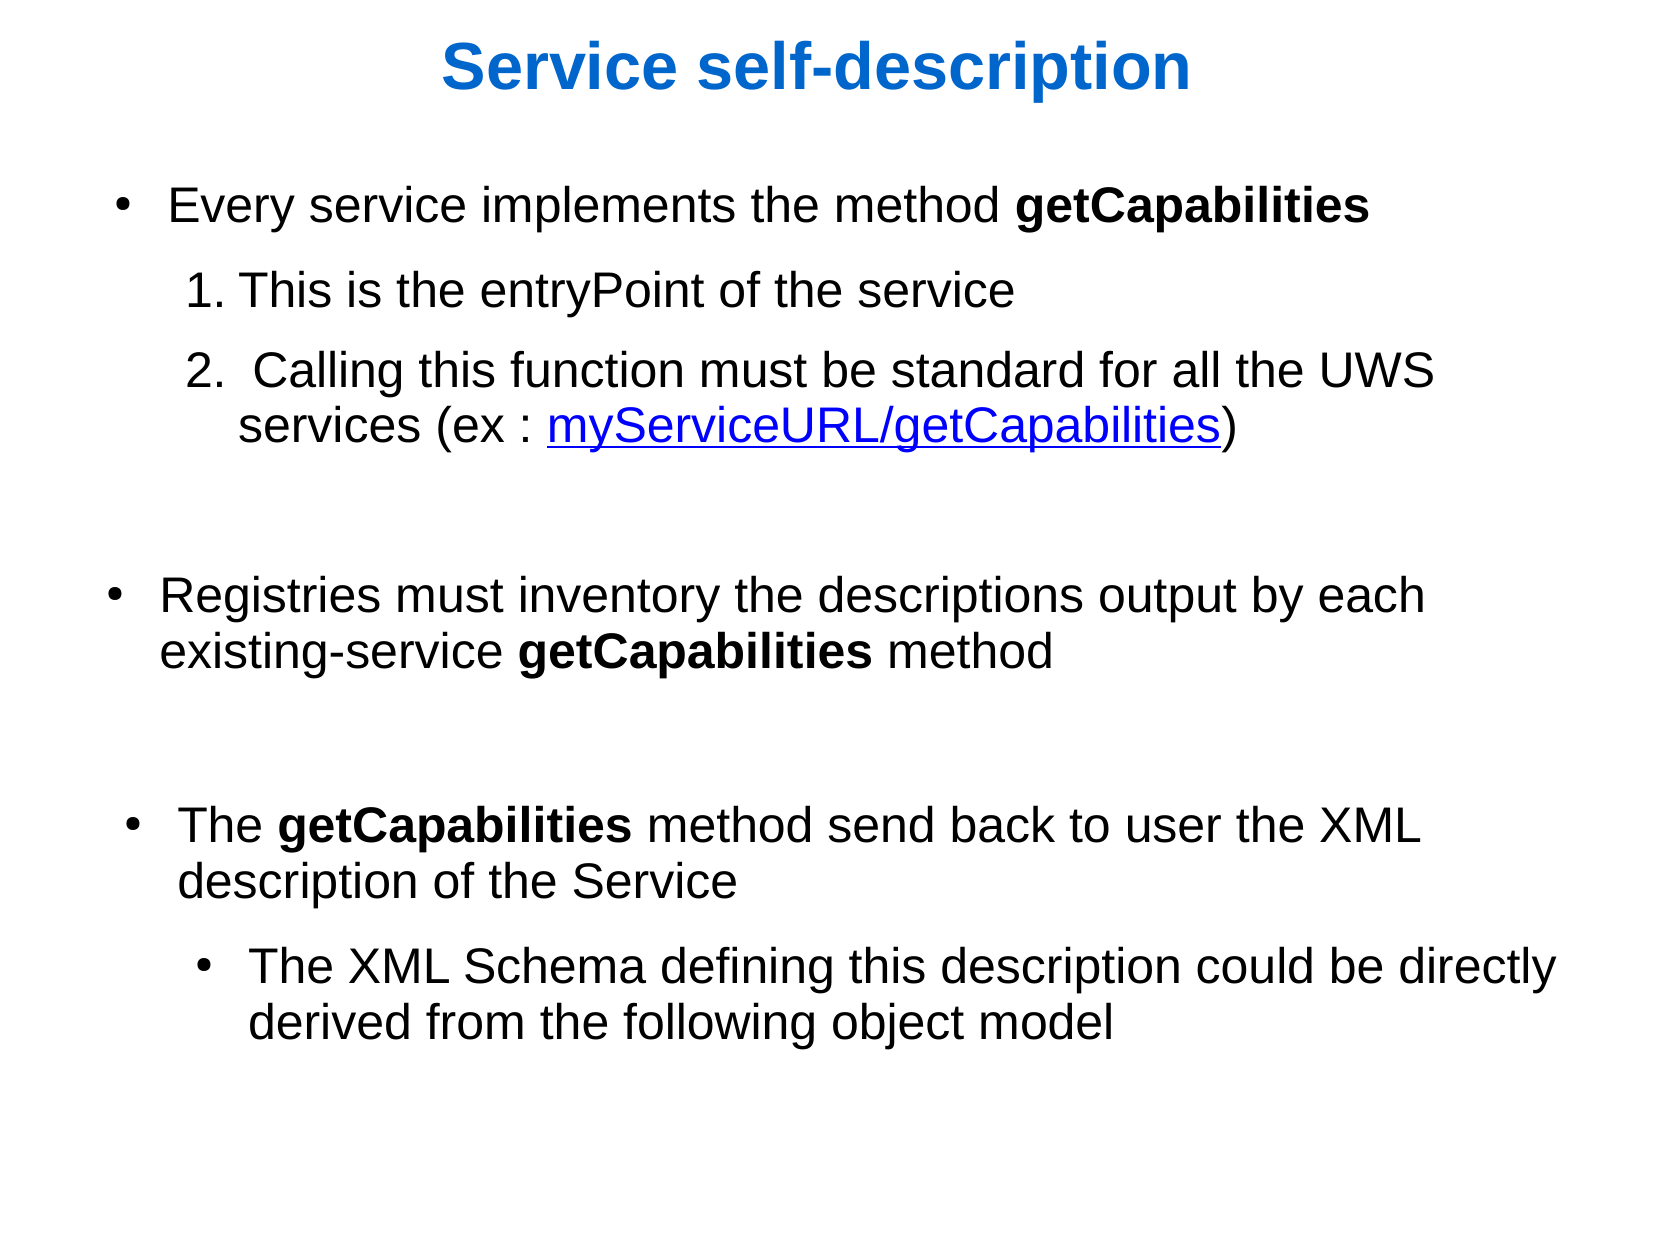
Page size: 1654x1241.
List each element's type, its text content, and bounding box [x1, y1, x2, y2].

title Service self-description [88, 0, 1565, 163]
list The getCapabilities method send back to user the XML description of the Service The XML Schema defining this description could be directly derived from the following object model [106, 797, 1595, 1050]
list Every service implements the method getCapabilities This is the entryPoint of the service Calling this function must be standard for all the UWS services (ex : myServiceURL/getCapabilities) [96, 177, 1585, 454]
text_box Registries must inventory the descriptions output by each existing-service getCapabilities method [88, 567, 1595, 680]
